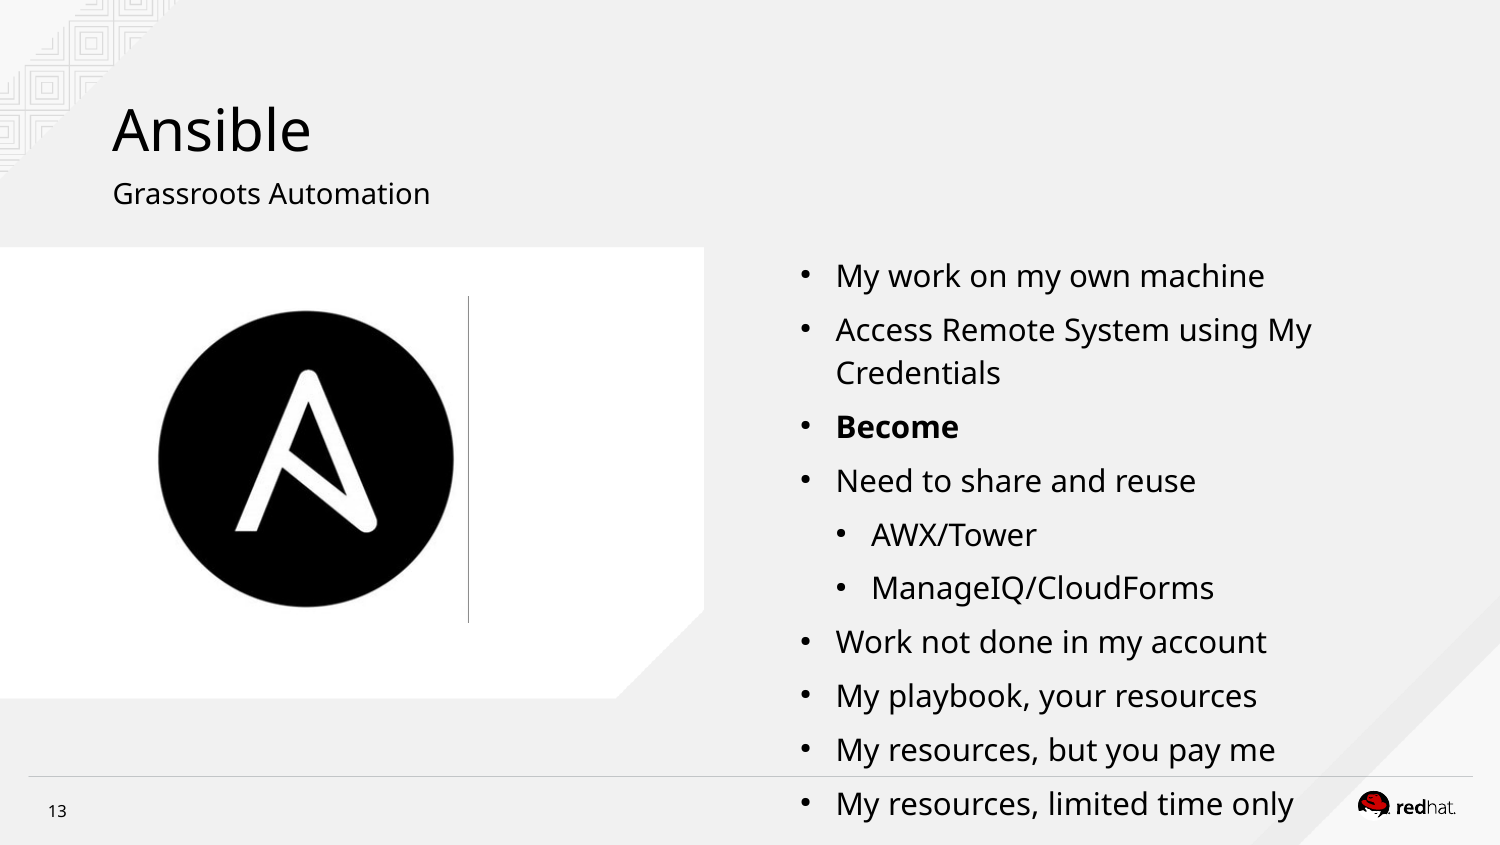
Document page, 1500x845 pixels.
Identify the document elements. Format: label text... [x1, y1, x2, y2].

picture [0, 0, 1500, 845]
title Ansible [112, 0, 1388, 169]
text_box Grassroots Automation [112, 173, 1388, 259]
text_box My work on my own machine Access Remote System using My Credentials Become Need to share and reuse AWX/Tower ManageIQ/CloudForms Work not done in my account My playbook, your resources My resources, but you pay me My resources, limited time only [785, 246, 1347, 761]
